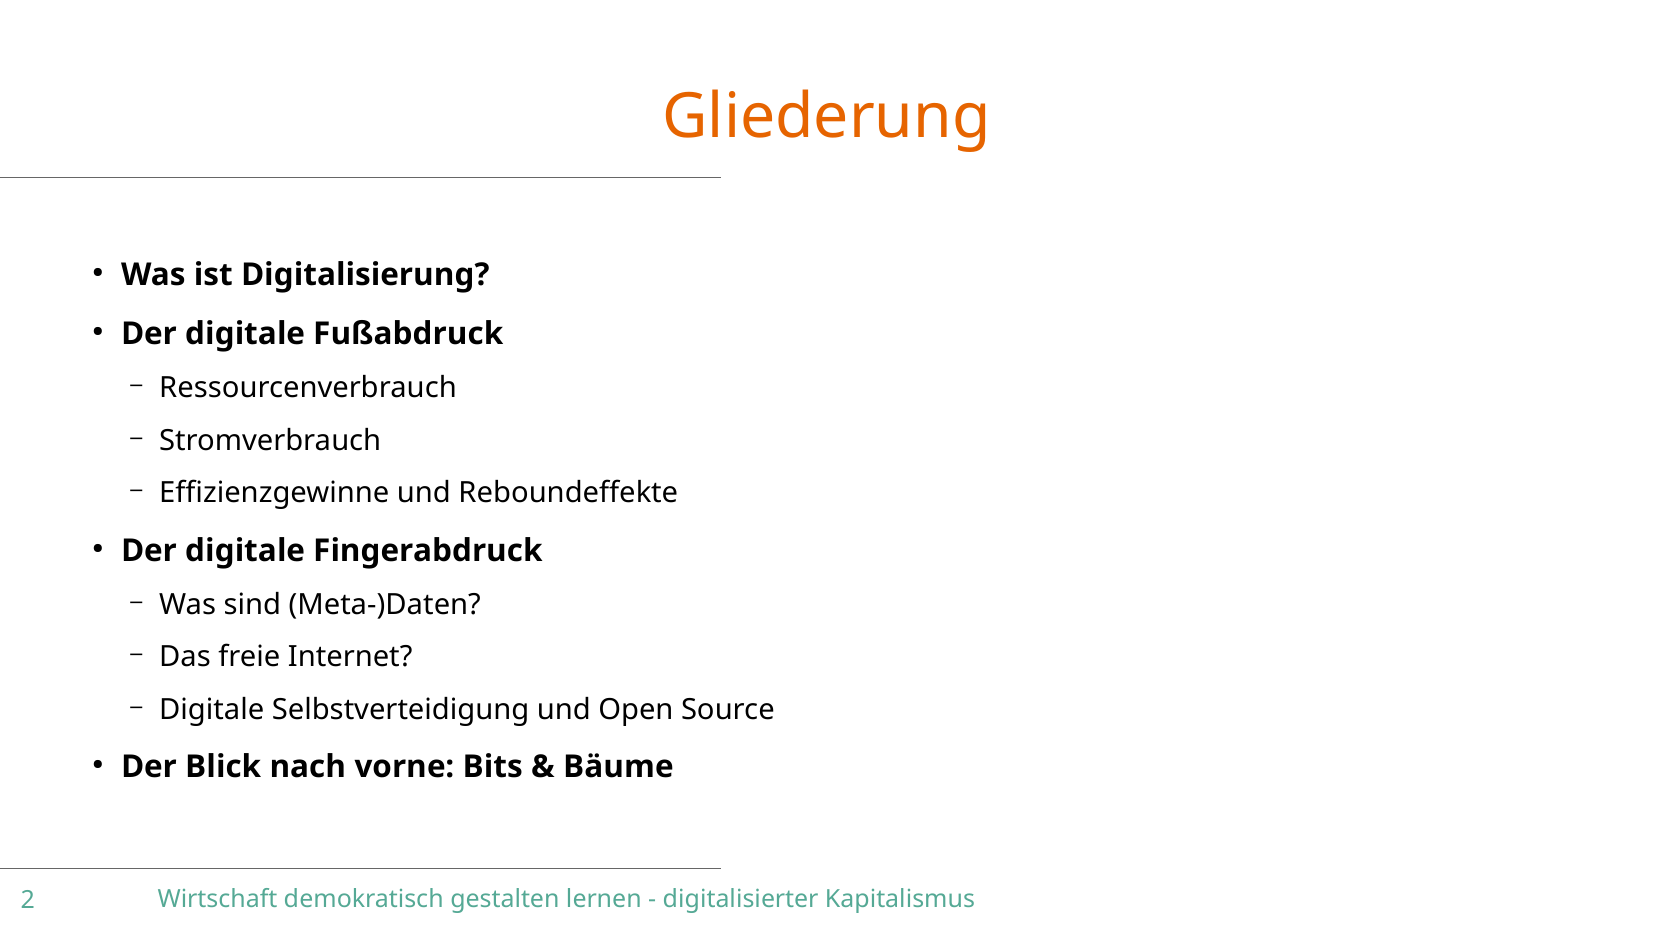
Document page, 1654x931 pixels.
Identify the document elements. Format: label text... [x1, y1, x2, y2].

list Was ist Digitalisierung? Der digitale Fußabdruck Ressourcenverbrauch Stromverbrauch Effizienzgewinne und Reboundeffekte Der digitale Fingerabdruck Was sind (Meta-)Daten? Das freie Internet? Digitale Selbstverteidigung und Open Source Der Blick nach vorne: Bits & Bäume [82, 251, 993, 792]
title Gliederung [82, 70, 1571, 144]
